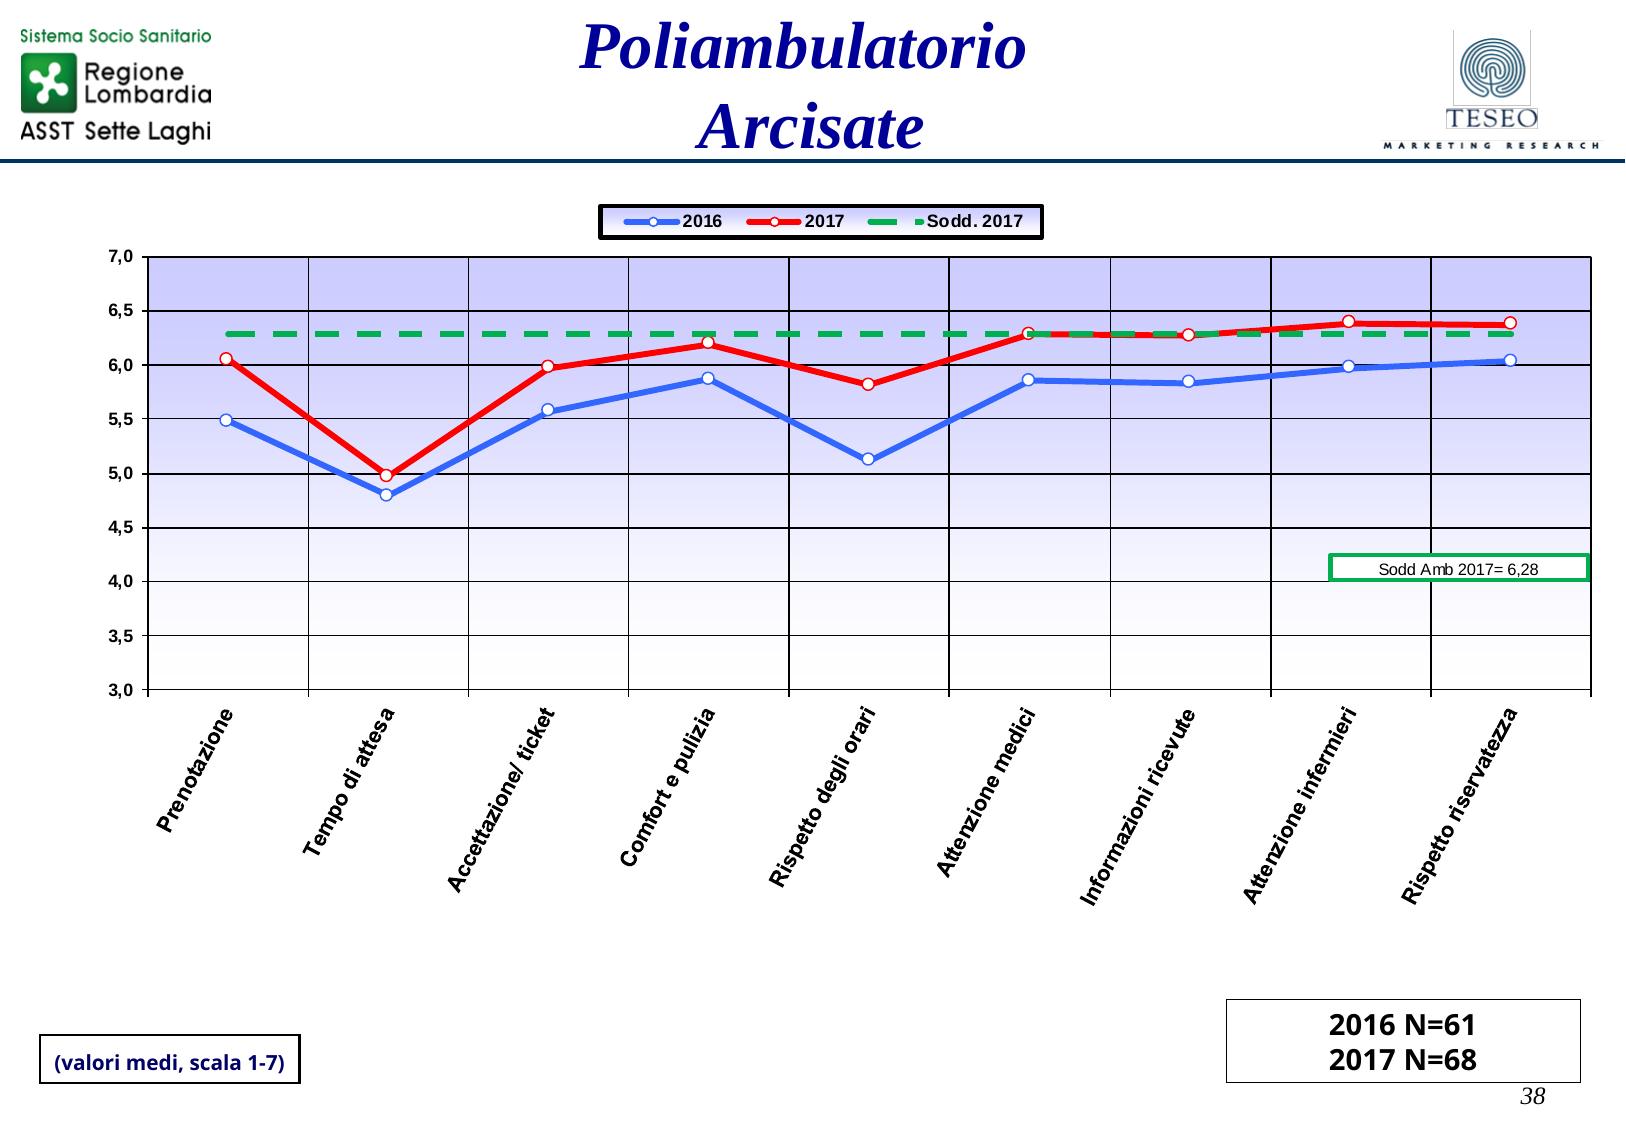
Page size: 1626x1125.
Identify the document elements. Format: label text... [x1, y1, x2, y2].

text_box Poliambulatorio Arcisate [268, 19, 1356, 144]
picture [1381, 30, 1604, 149]
picture [21, 26, 211, 148]
picture [36, 193, 1604, 1083]
